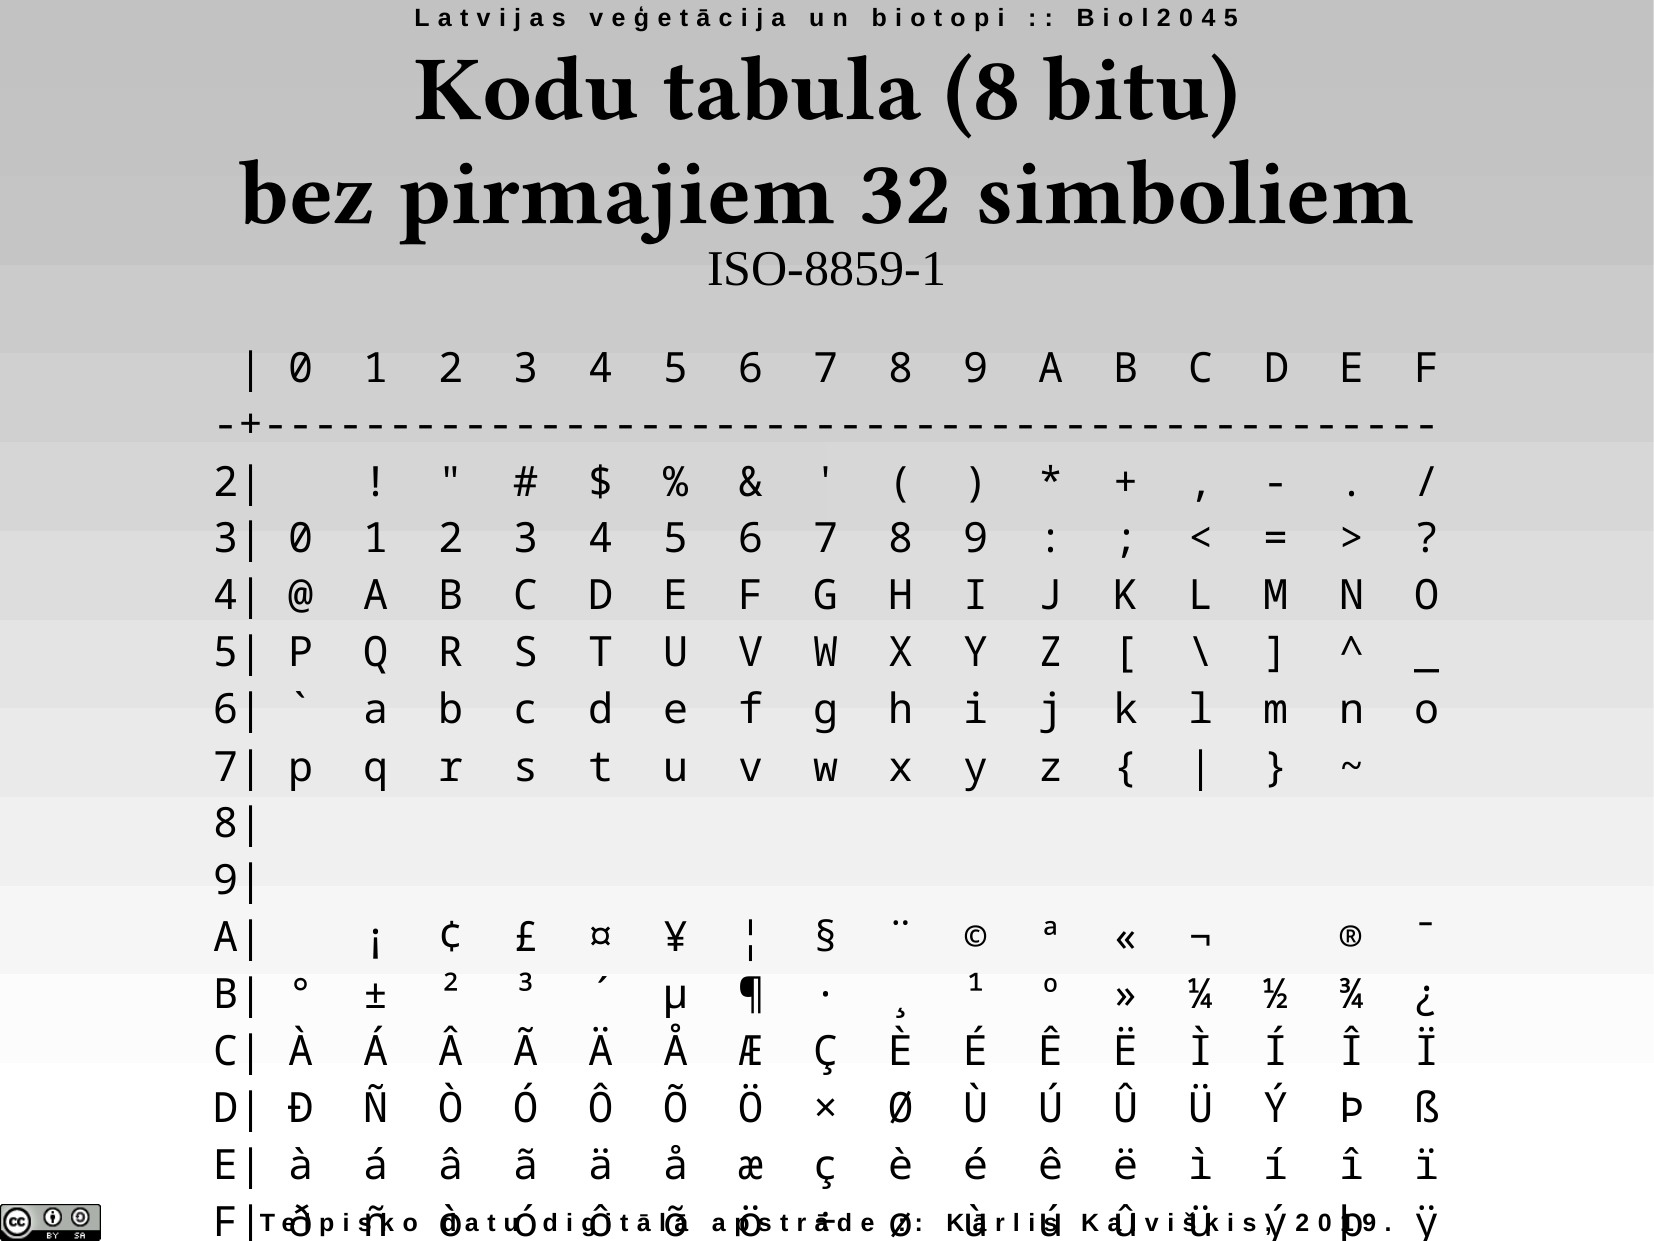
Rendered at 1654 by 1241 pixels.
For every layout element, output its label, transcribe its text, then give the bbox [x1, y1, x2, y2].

text_box | 0 1 2 3 4 5 6 7 8 9 A B C D E F -+----------------------------------------------- 2| ! " # $ % & ' ( ) * + , - . / 3| 0 1 2 3 4 5 6 7 8 9 : ; < = > ? 4| @ A B C D E F G H I J K L M N O 5| P Q R S T U V W X Y Z [ \ ] ^ _ 6| ` a b c d e f g h i j k l m n o 7| p q r s t u v w x y z { | } ~ 8| 9| A| ¡ ¢ £ ¤ ¥ ¦ § ¨ © ª « ¬ ­ ® ¯ B| ° ± ² ³ ´ µ ¶ · ¸ ¹ º » ¼ ½ ¾ ¿ C| À Á Â Ã Ä Å Æ Ç È É Ê Ë Ì Í Î Ï D| Ð Ñ Ò Ó Ô Õ Ö × Ø Ù Ú Û Ü Ý Þ ß E| à á â ã ä å æ ç è é ê ë ì í î ï F| ð ñ ò ó ô õ ö ÷ ø ù ú û ü ý þ ÿ [213, 337, 1439, 1138]
picture [0, 0, 1654, 1241]
text_box ISO-8859-1 [707, 246, 947, 292]
title Kodu tabula (8 bitu) bez pirmajiem 32 simboliem [59, 37, 1596, 247]
picture [1348, 1216, 1358, 1233]
